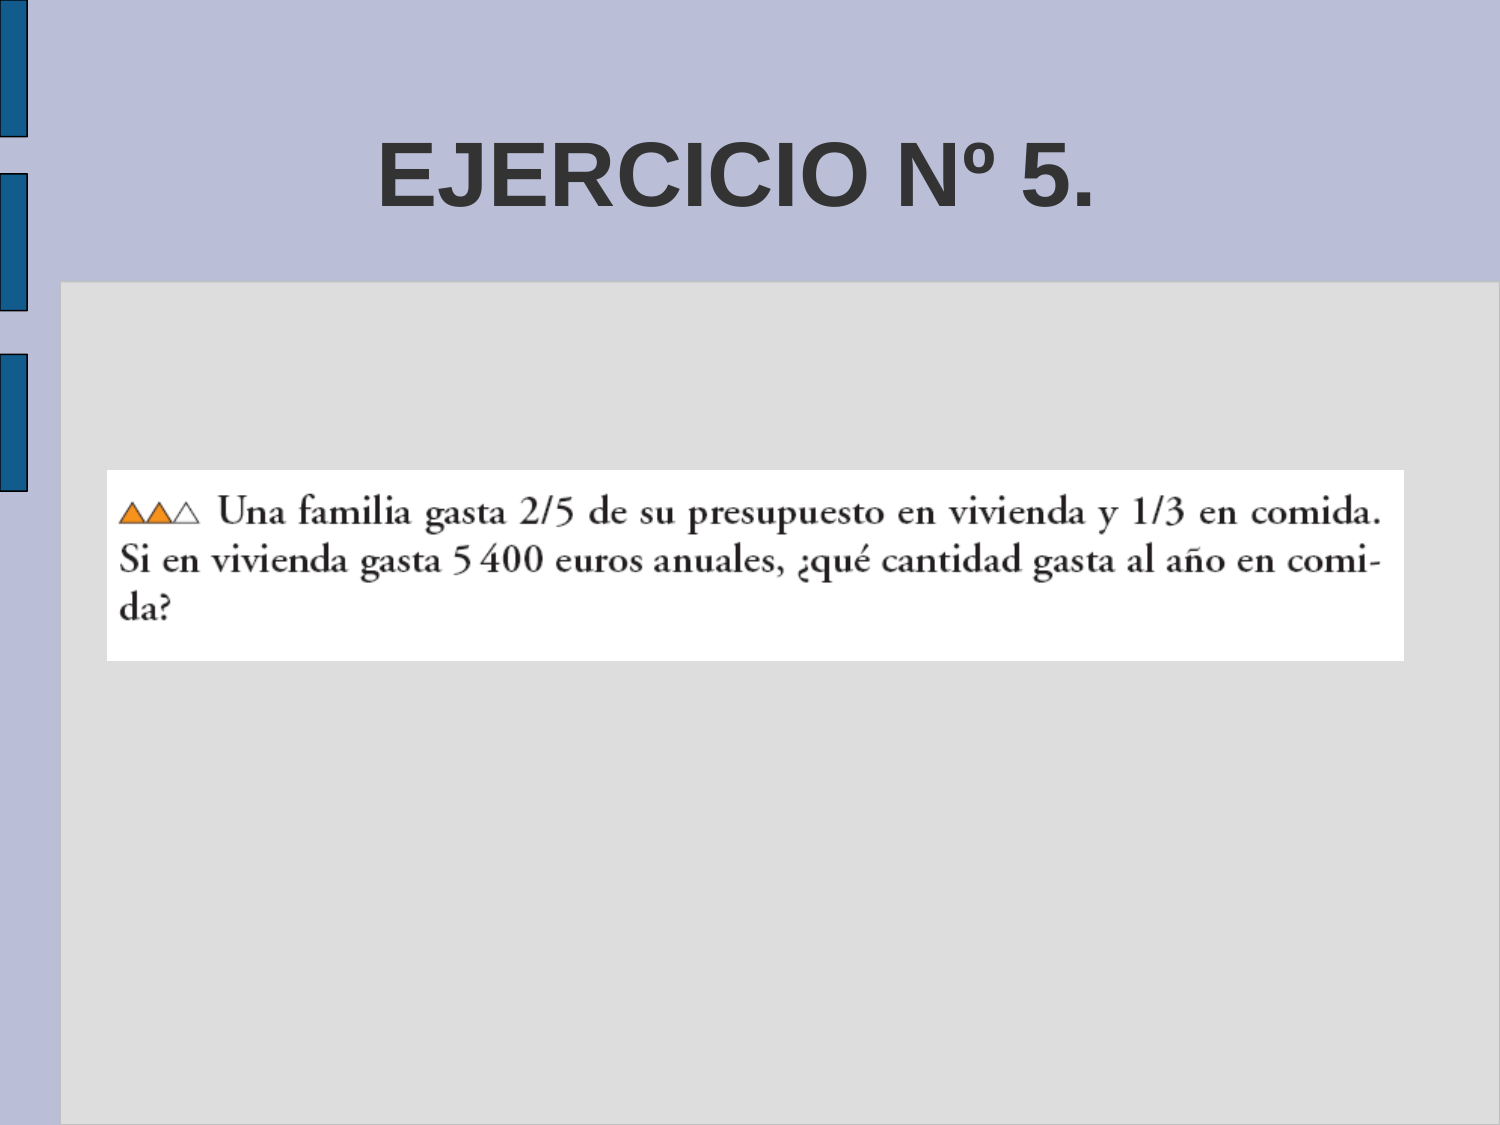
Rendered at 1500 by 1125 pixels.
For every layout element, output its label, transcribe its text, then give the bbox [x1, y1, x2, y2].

picture [107, 470, 1404, 661]
title EJERCICIO Nº 5. [110, 80, 1391, 271]
